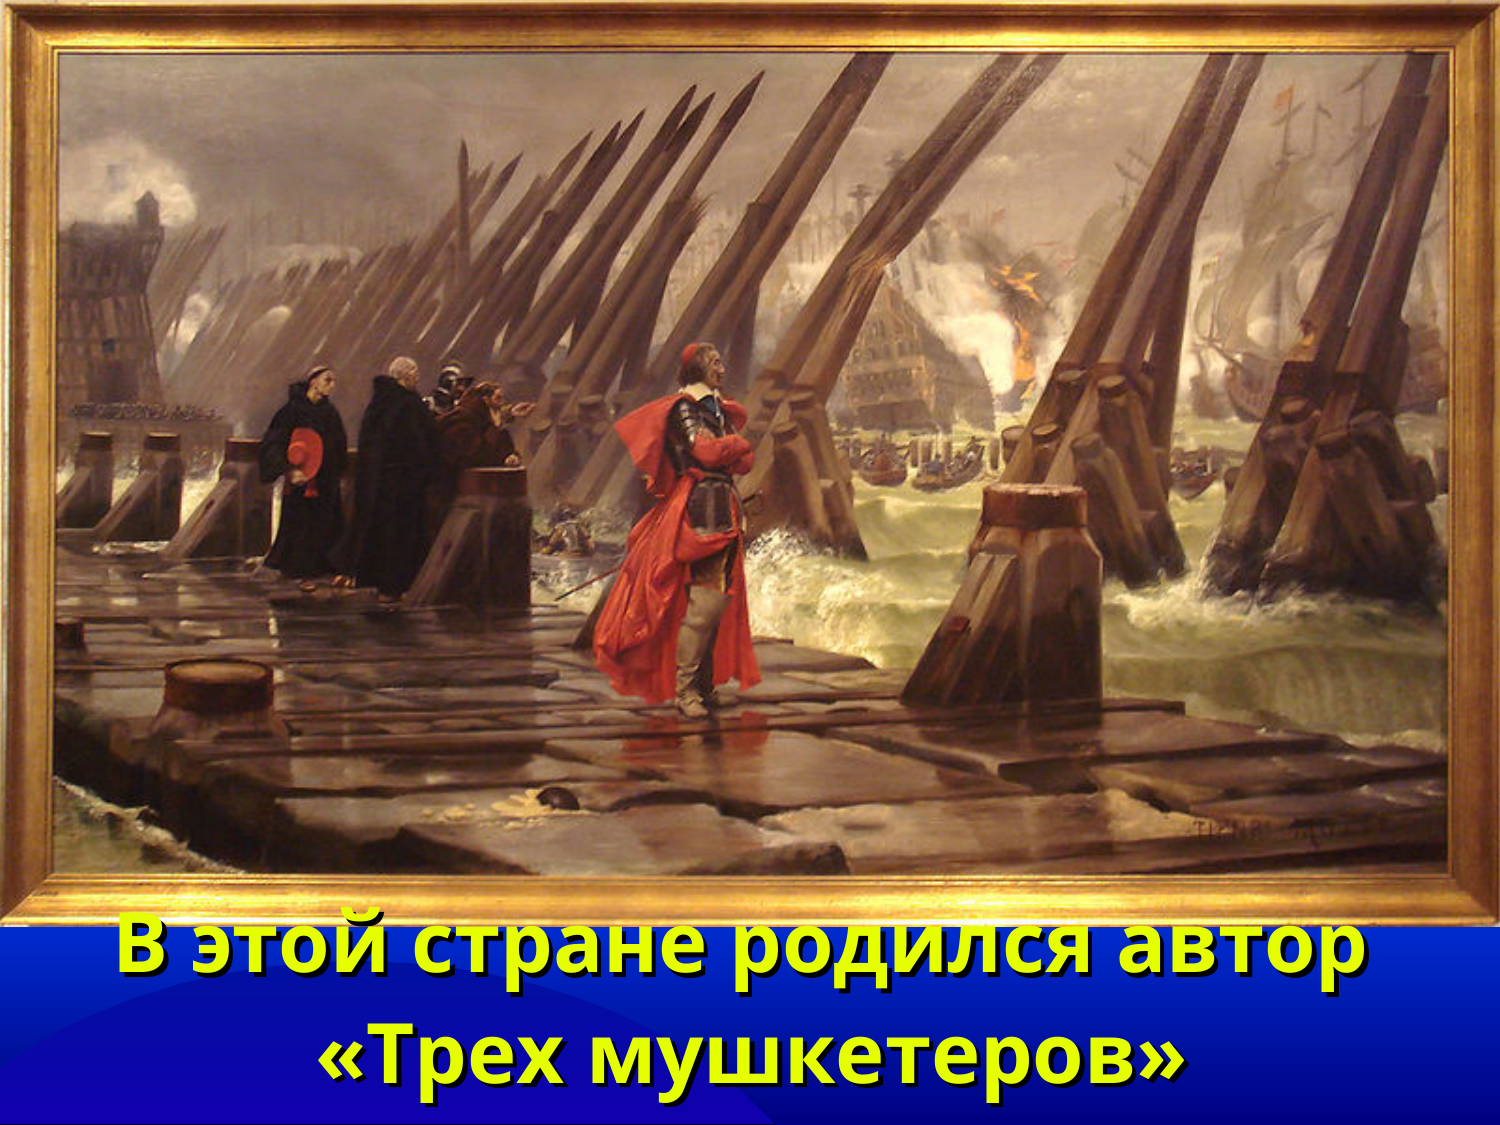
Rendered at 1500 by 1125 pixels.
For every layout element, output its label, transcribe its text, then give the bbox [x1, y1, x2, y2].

list В этой стране родился автор «Трех мушкетеров» [76, 893, 1427, 1125]
picture [0, 0, 1500, 927]
